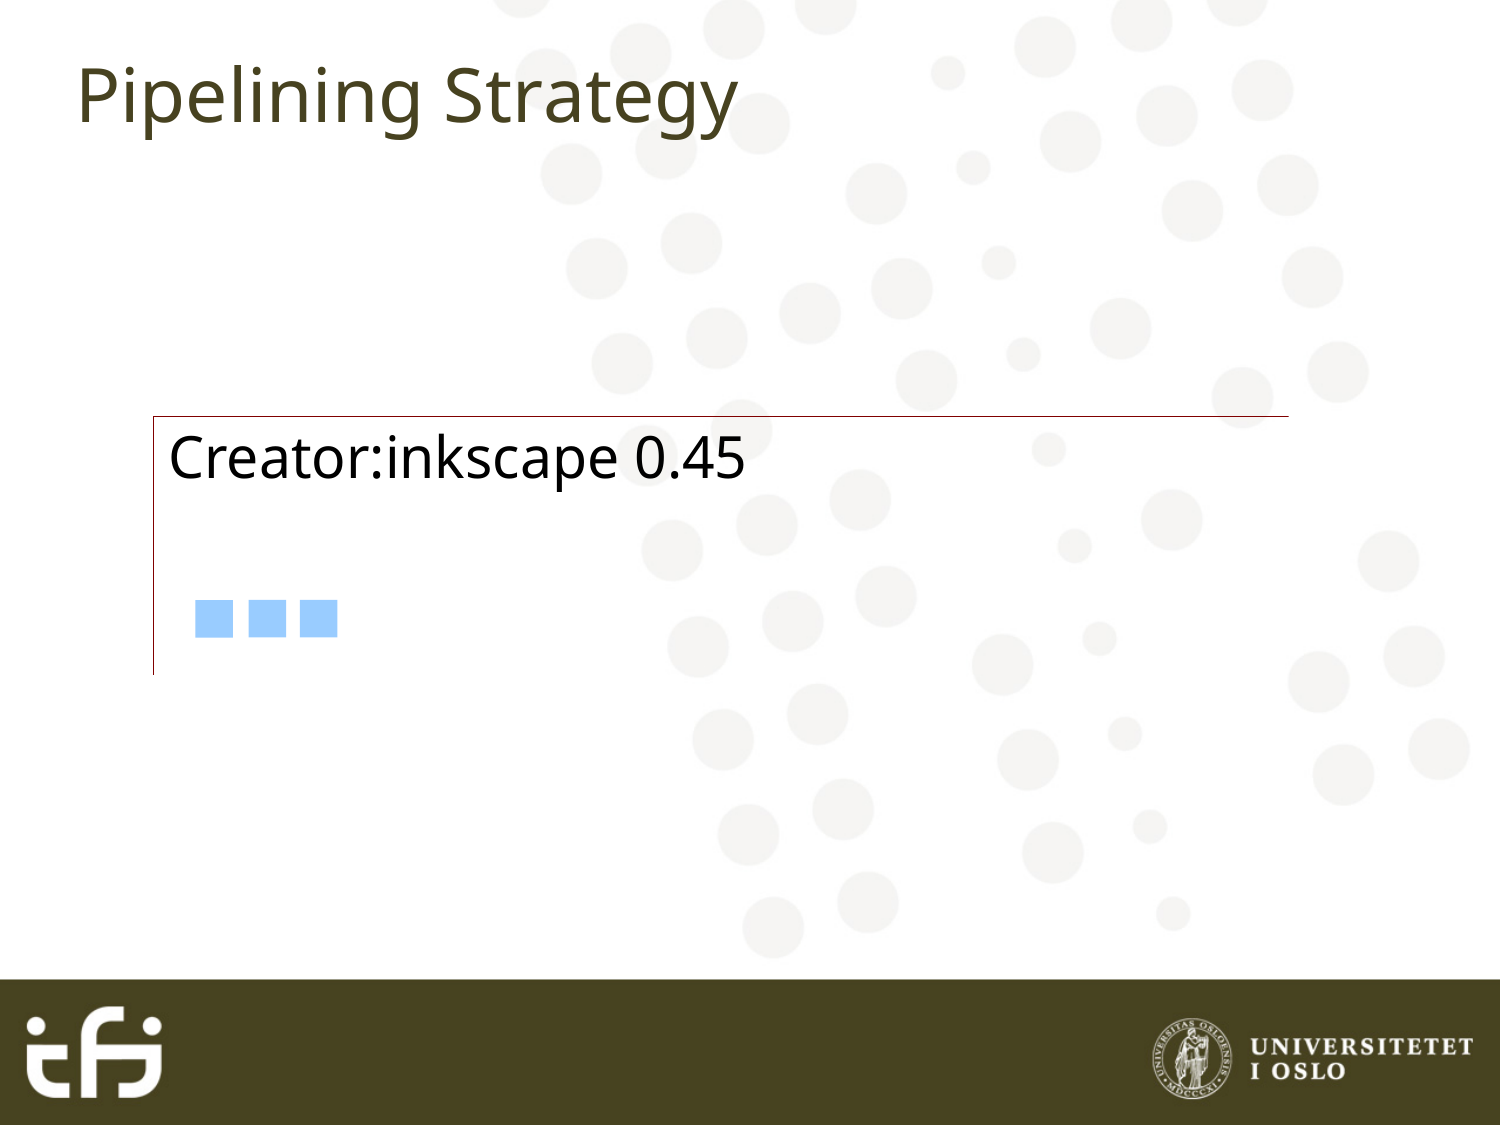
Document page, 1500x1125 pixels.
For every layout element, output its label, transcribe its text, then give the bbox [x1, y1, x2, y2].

text_box [299, 599, 338, 638]
text_box [248, 599, 287, 638]
title Pipelining Strategy [75, 40, 1426, 146]
text_box [195, 600, 233, 638]
picture [0, 0, 1500, 1125]
